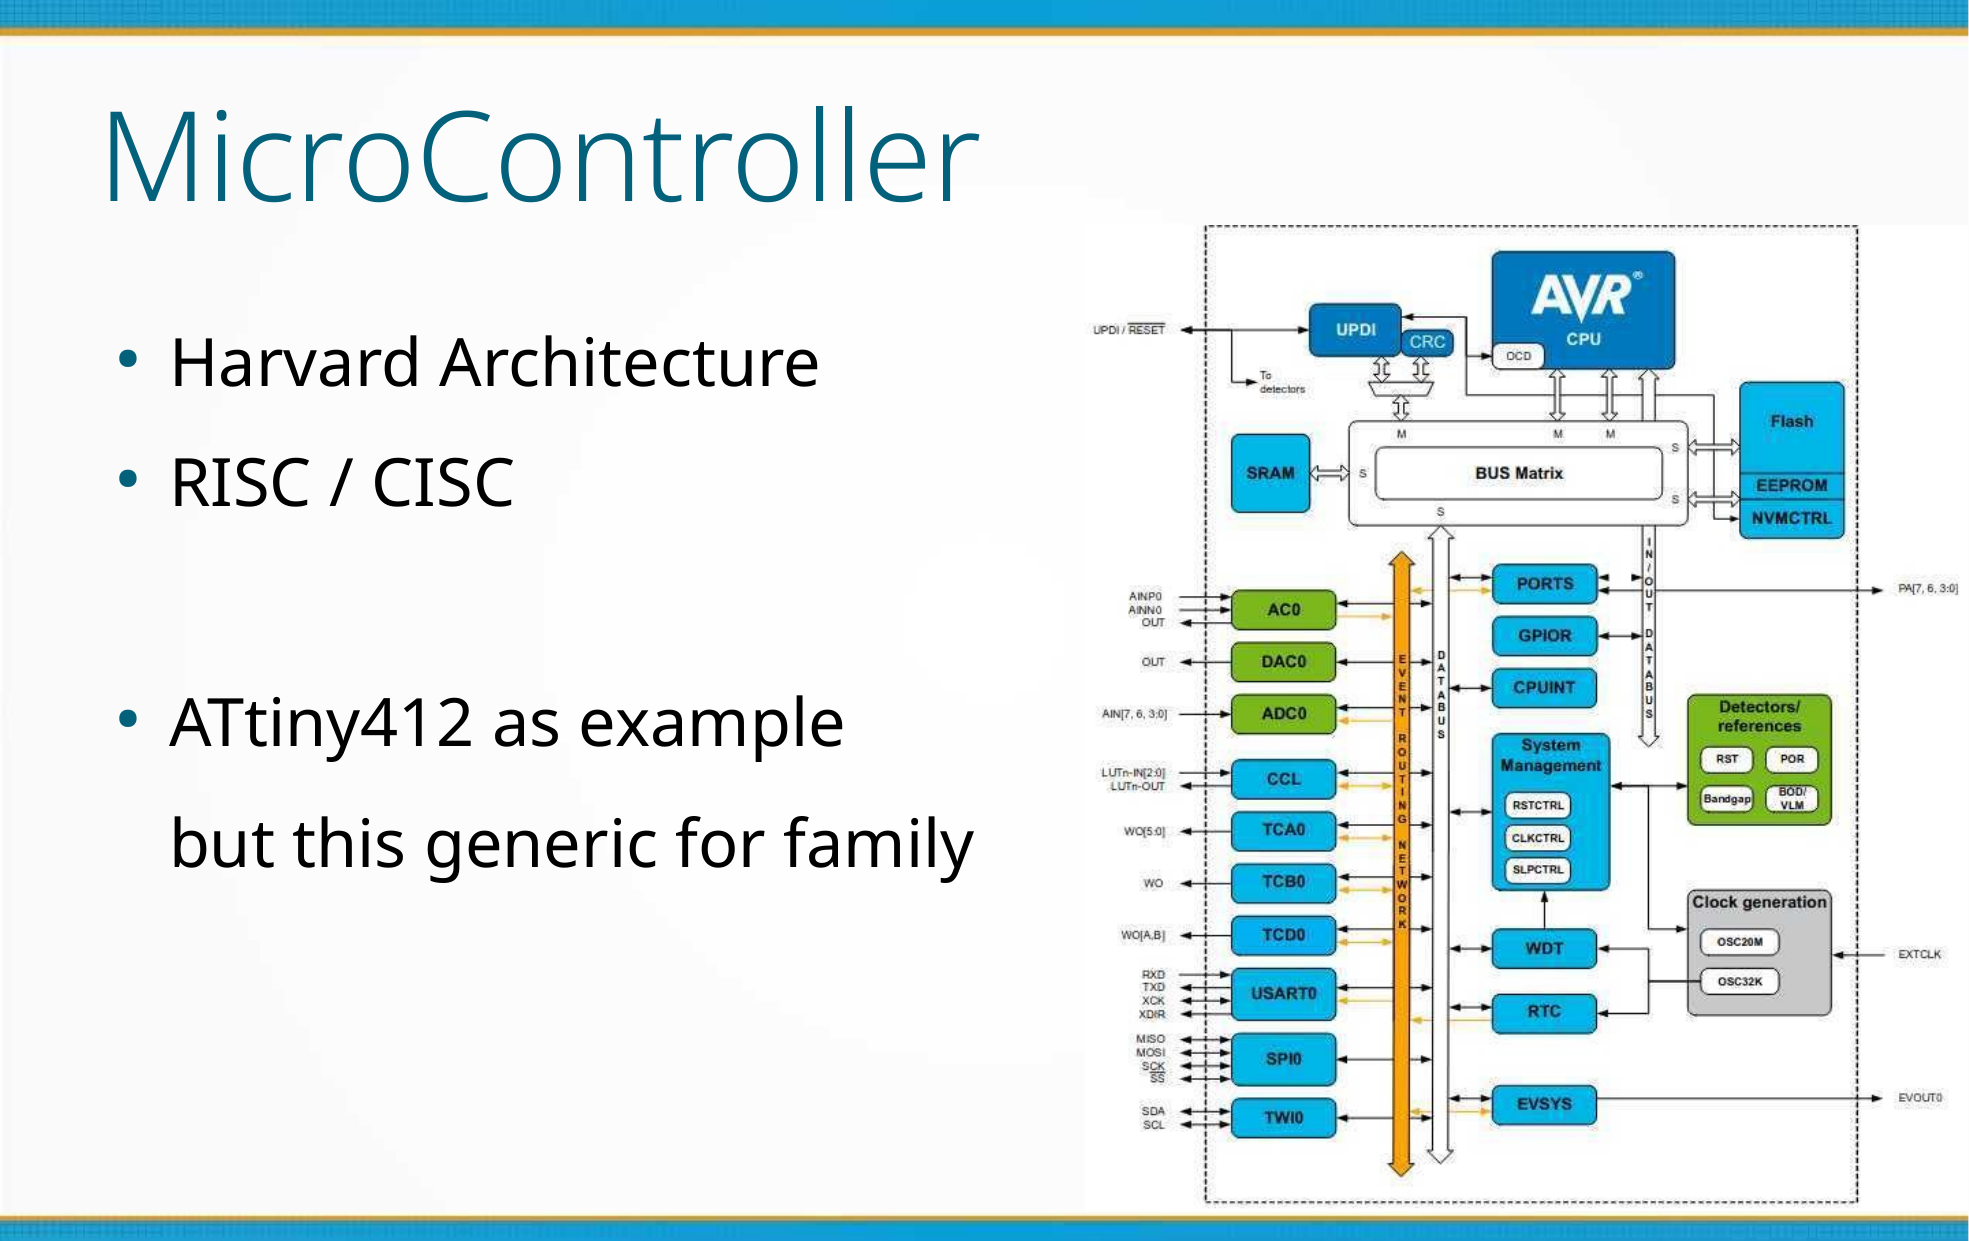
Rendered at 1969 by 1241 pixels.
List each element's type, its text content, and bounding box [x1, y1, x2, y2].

picture [0, 0, 1969, 1241]
title MicroController [98, 49, 1870, 257]
list Harvard Architecture RISC / CISC ATtiny412 as example but this generic for family [98, 315, 1085, 1081]
